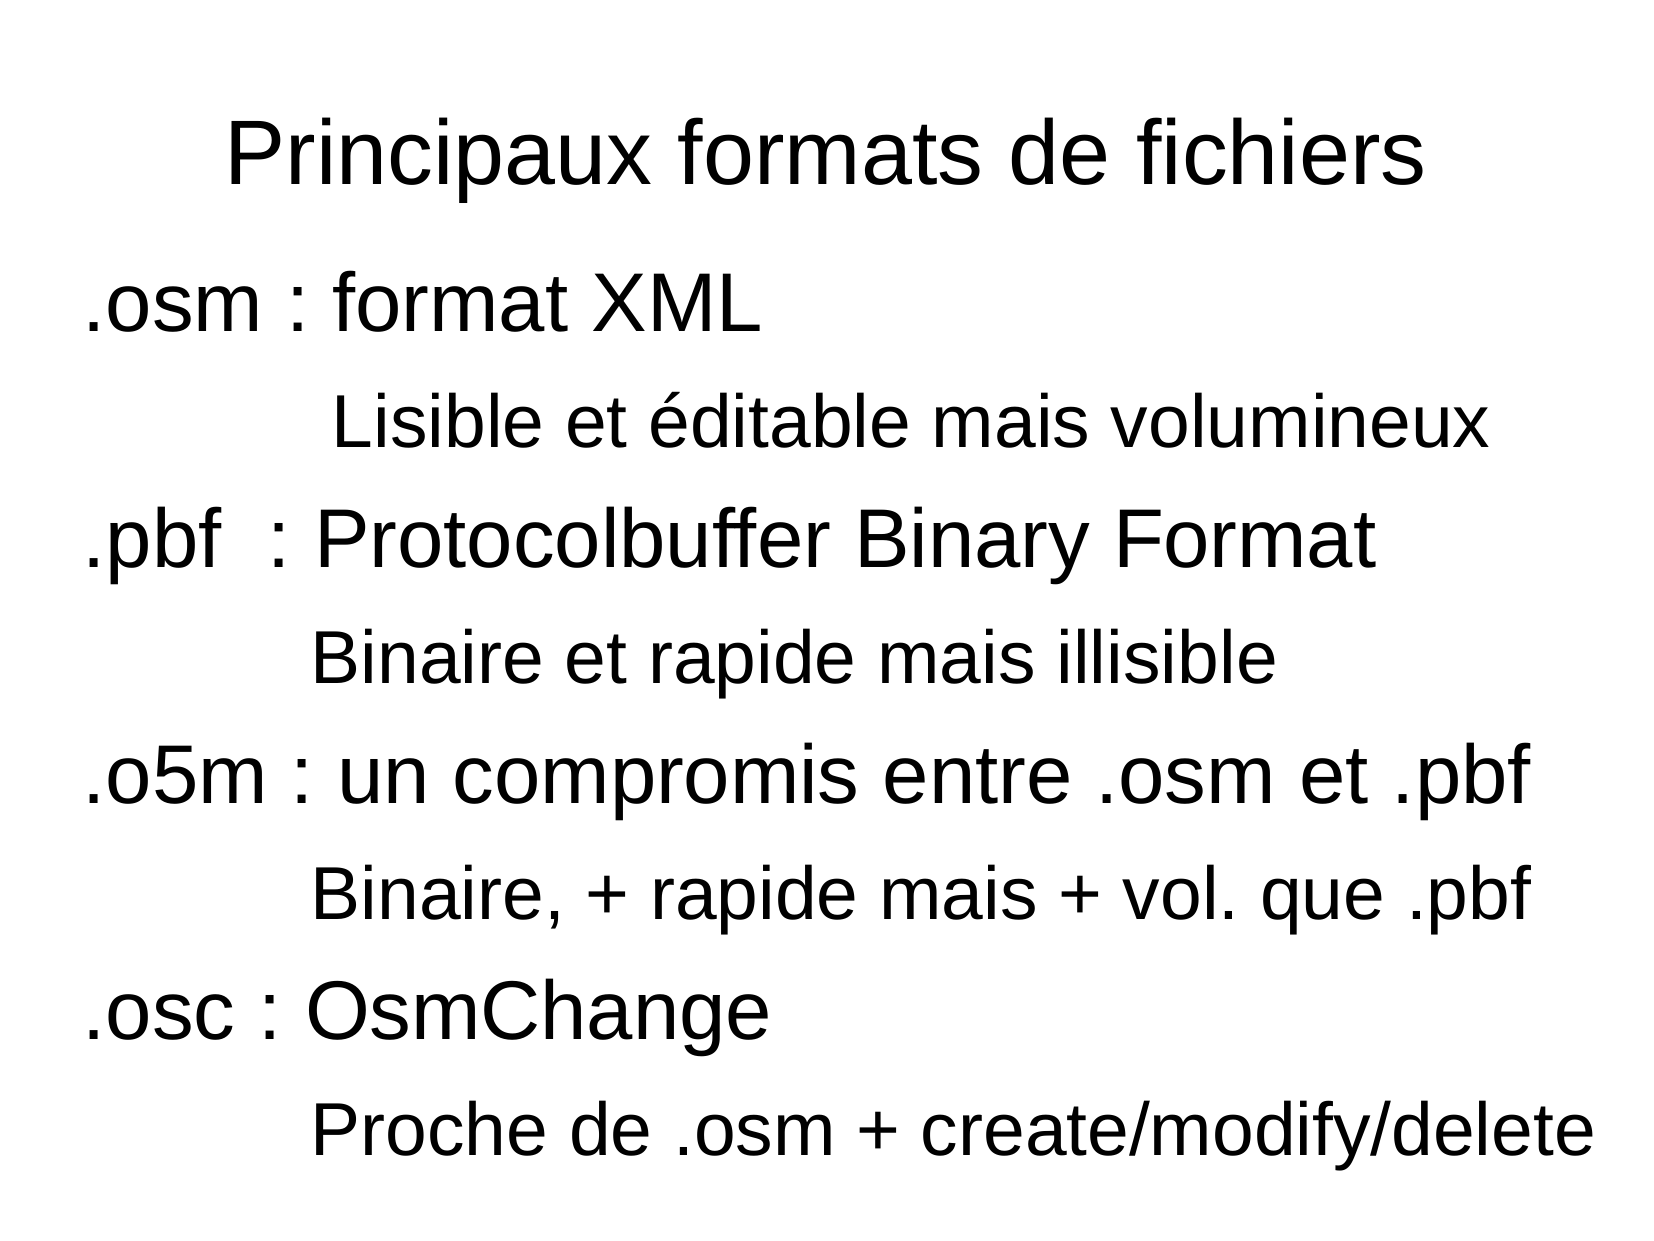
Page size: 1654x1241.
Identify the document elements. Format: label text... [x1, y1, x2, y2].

list .osm : format XML Lisible et éditable mais volumineux .pbf : Protocolbuffer Binary Format Binaire et rapide mais illisible .o5m : un compromis entre .osm et .pbf Binaire, + rapide mais + vol. que .pbf .osc : OsmChange Proche de .osm + create/modify/delete [82, 256, 1621, 1197]
title Principaux formats de fichiers [82, 49, 1571, 256]
